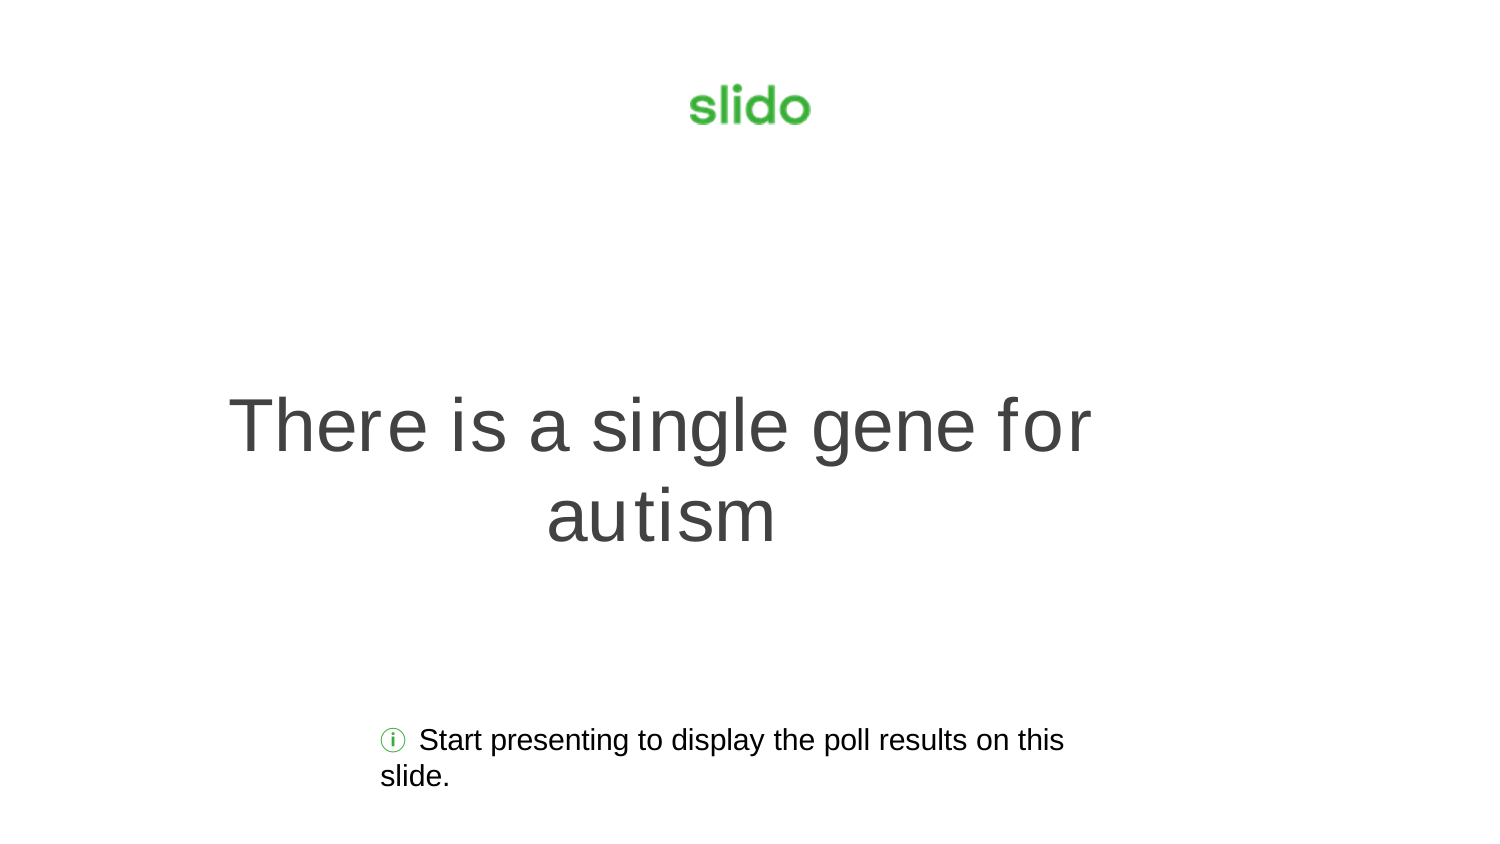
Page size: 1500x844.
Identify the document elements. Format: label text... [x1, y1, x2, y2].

title There is a single gene for autism [226, 373, 1272, 469]
text_box ⓘ Start presenting to display the poll results on this slide. [378, 718, 1122, 759]
